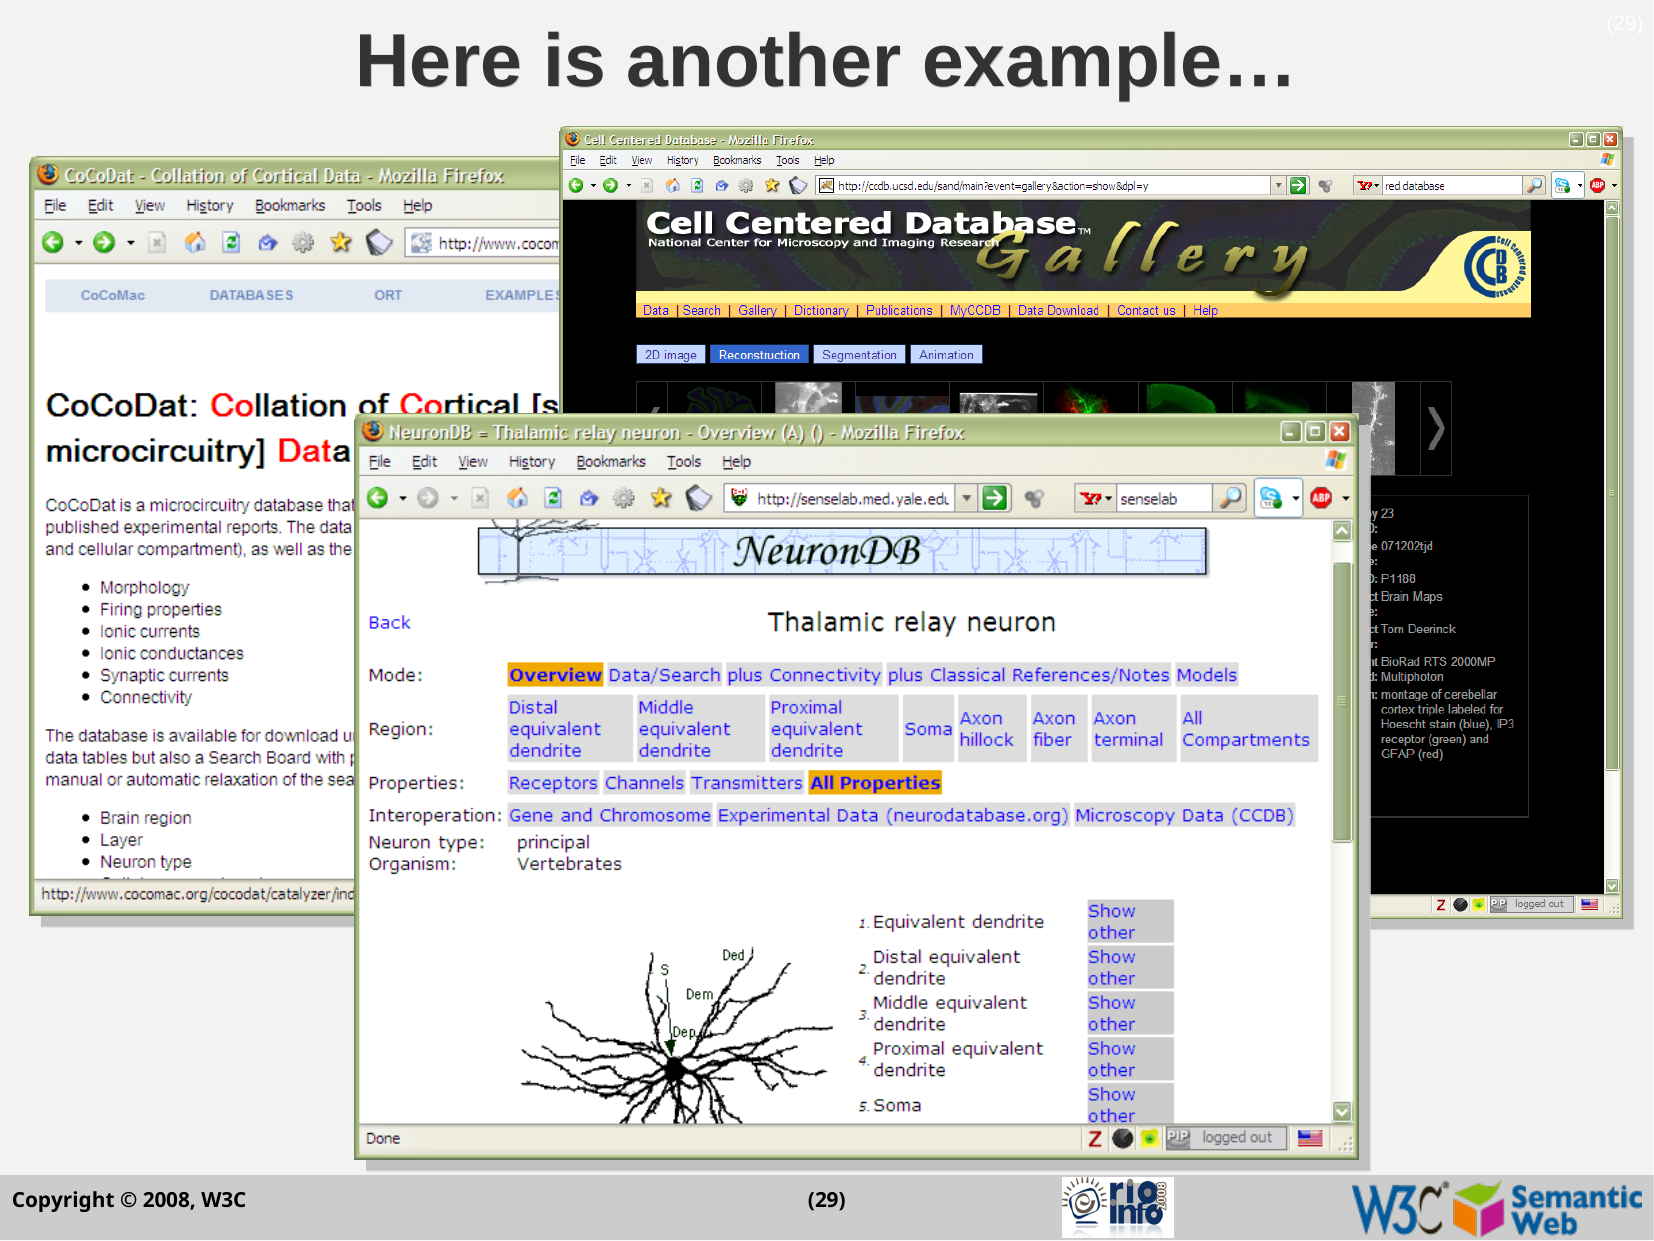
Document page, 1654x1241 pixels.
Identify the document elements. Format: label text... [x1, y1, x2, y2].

picture [29, 126, 1623, 1160]
picture [1352, 1178, 1642, 1237]
title Here is another example… [0, 0, 1654, 119]
picture [1062, 1177, 1174, 1238]
